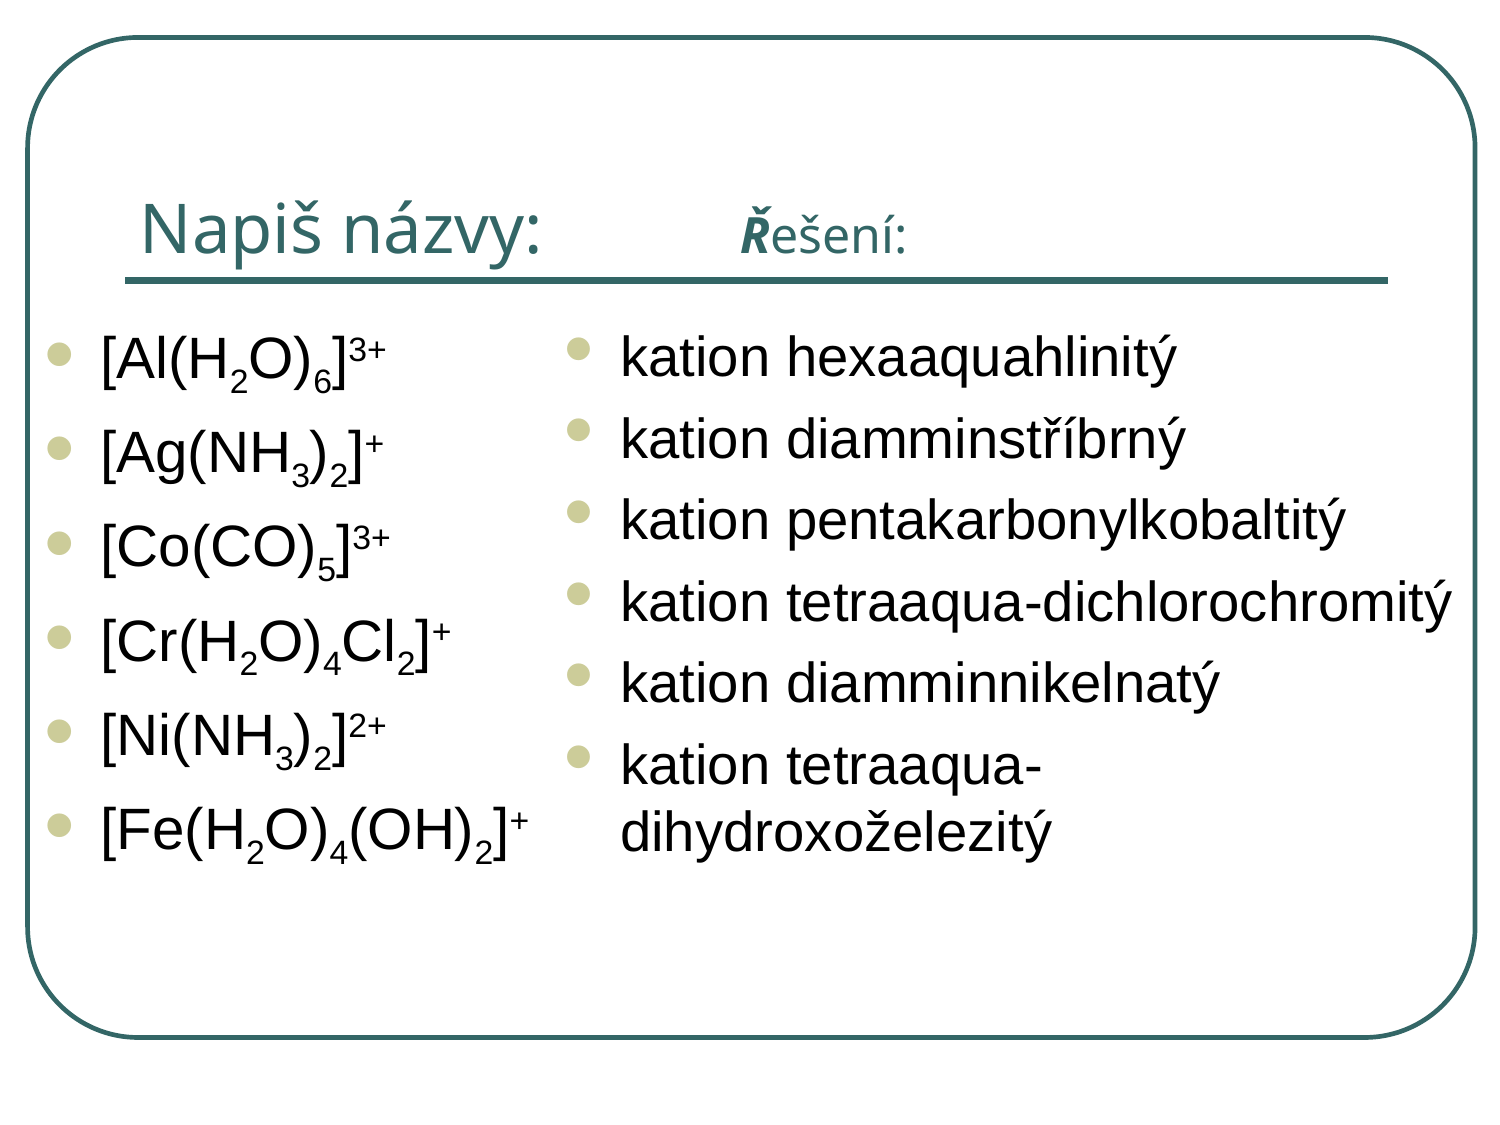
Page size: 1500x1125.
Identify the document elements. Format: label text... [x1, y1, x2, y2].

list [Al(H2O)6]3+ [Ag(NH3)2]+ [Co(CO)5]3+ [Cr(H2O)4Cl2]+ [Ni(NH3)2]2+ [Fe(H2O)4(OH)2]+ [29, 312, 549, 976]
list kation hexaaquahlinitý kation diamminstříbrný kation pentakarbonylkobaltitý kation tetraaqua-dichlorochromitý kation diamminnikelnatý kation tetraaqua-dihydroxoželezitý [549, 312, 1471, 976]
title Napiš názvy: Řešení: [125, 87, 1388, 275]
